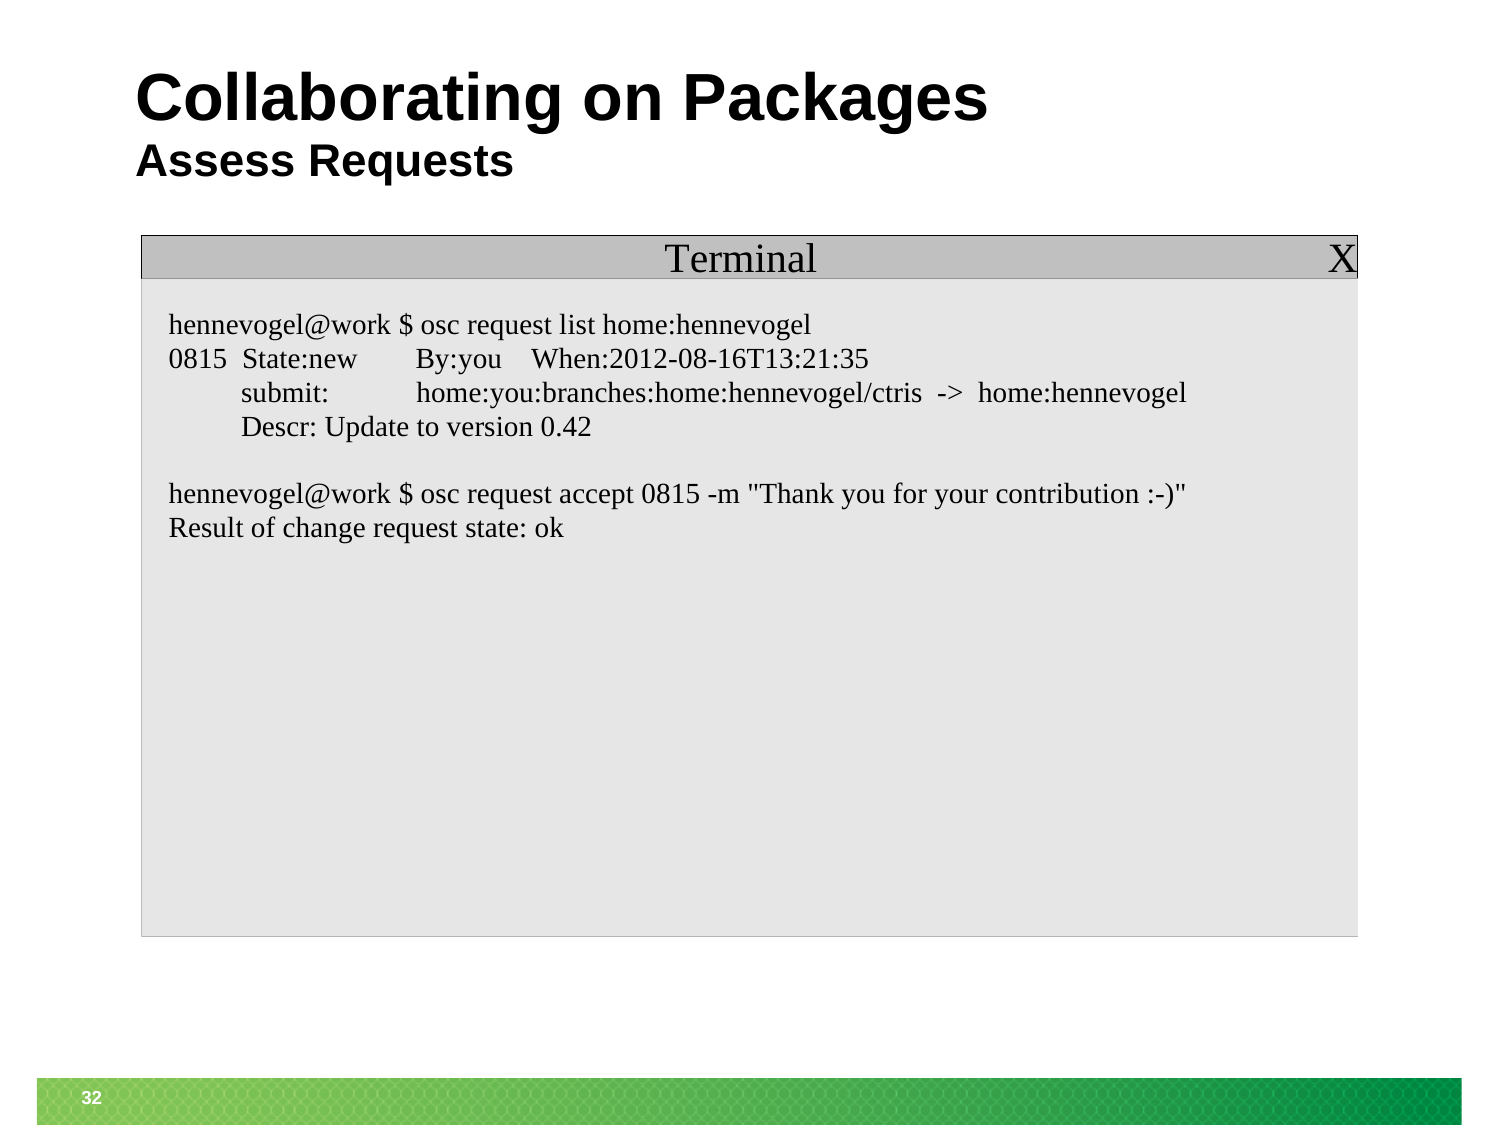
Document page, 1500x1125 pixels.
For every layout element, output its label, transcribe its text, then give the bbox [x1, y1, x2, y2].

title Collaborating on Packages Assess Requests [135, 41, 1372, 204]
text_box hennevogel@work $ osc request list home:hennevogel 0815 State:new By:you When:2012-08-16T13:21:35 submit: home:you:branches:home:hennevogel/ctris -> home:hennevogel Descr: Update to version 0.42 hennevogel@work $ osc request accept 0815 -m "Thank you for your contribution :-)" Result of change request state: ok [168, 307, 1335, 919]
text_box Terminal X [141, 235, 1358, 278]
text_box [141, 278, 1358, 937]
picture [36, 1078, 1462, 1125]
